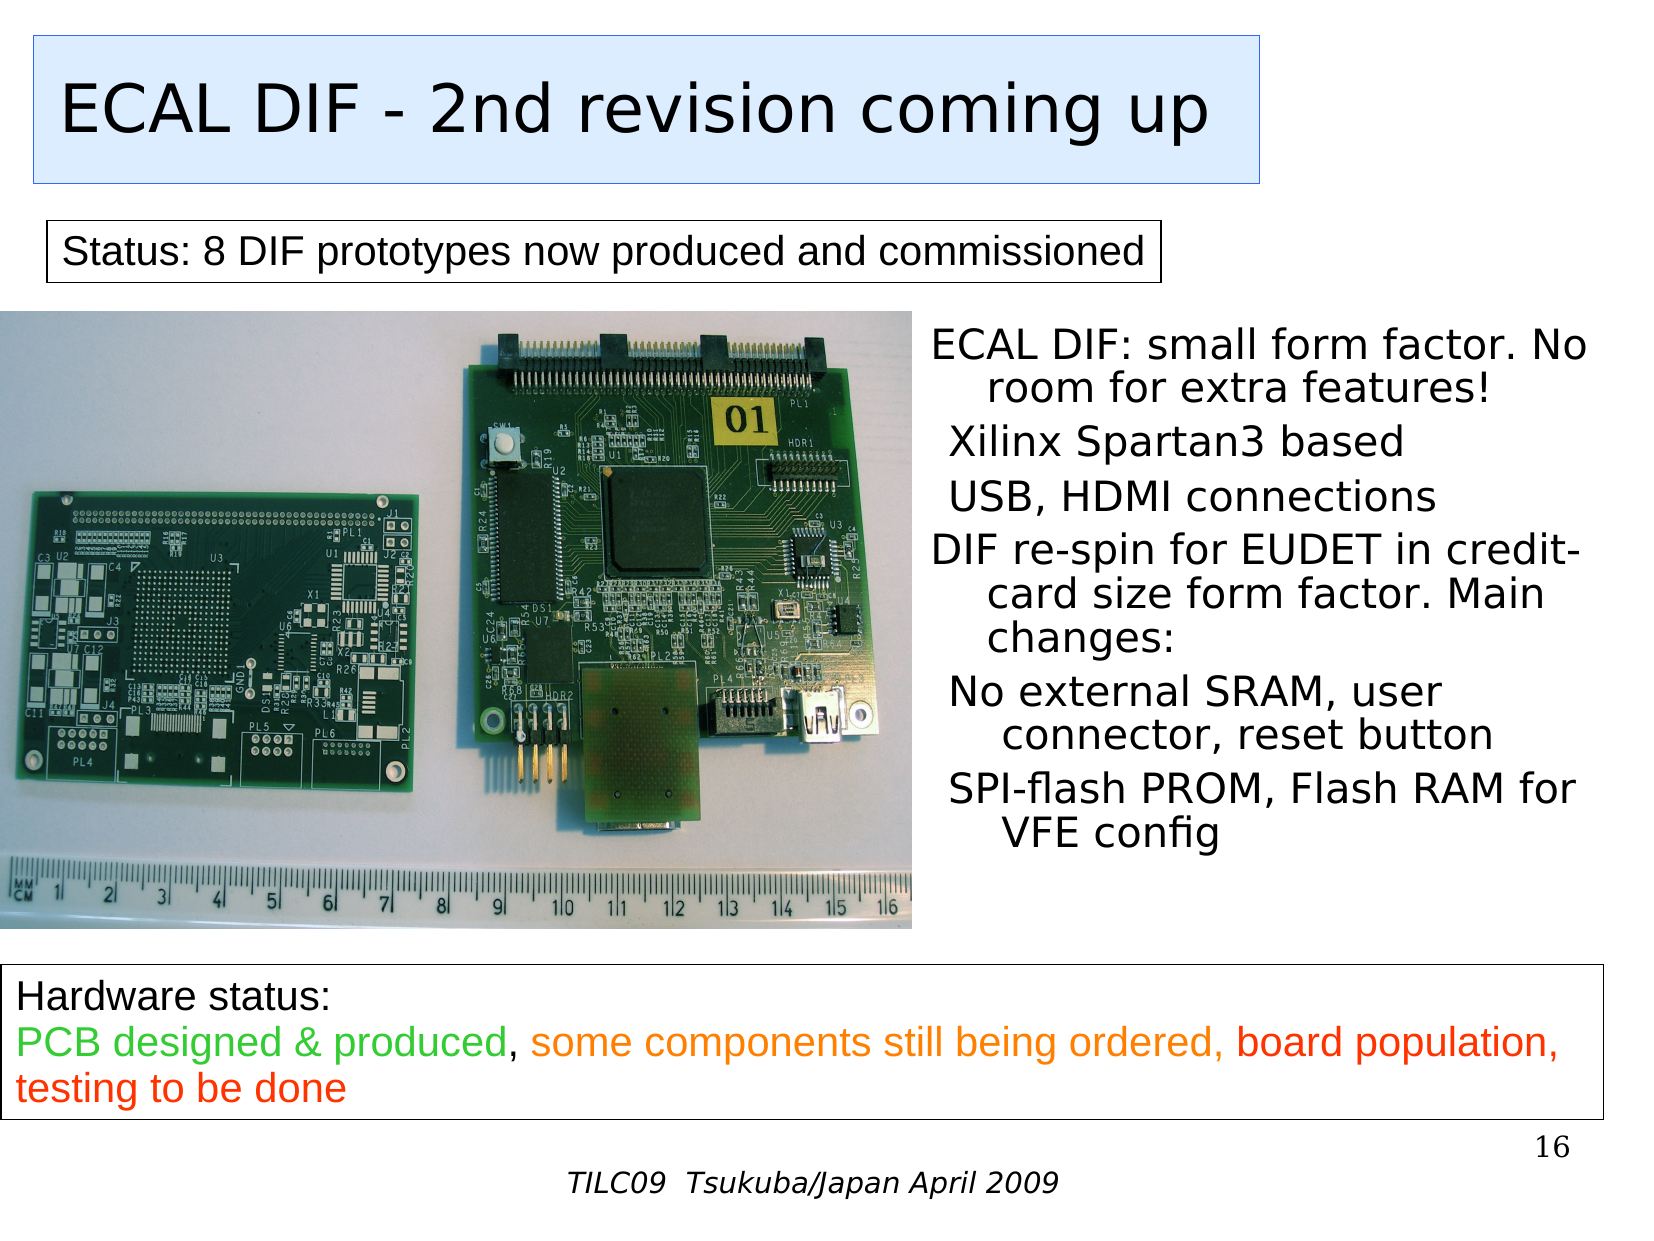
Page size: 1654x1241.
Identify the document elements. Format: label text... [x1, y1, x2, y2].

title ECAL DIF - 2nd revision coming up [33, 35, 1260, 183]
text_box Status: 8 DIF prototypes now produced and commissioned [46, 220, 1161, 283]
text_box Hardware status: PCB designed & produced, some components still being ordered, board population, testing to be done [0, 964, 1604, 1120]
list ECAL DIF: small form factor. No room for extra features! Xilinx Spartan3 based USB, HDMI connections DIF re-spin for EUDET in credit-card size form factor. Main changes: No external SRAM, user connector, reset button SPI-flash PROM, Flash RAM for VFE config [915, 316, 1654, 937]
picture [0, 311, 912, 929]
